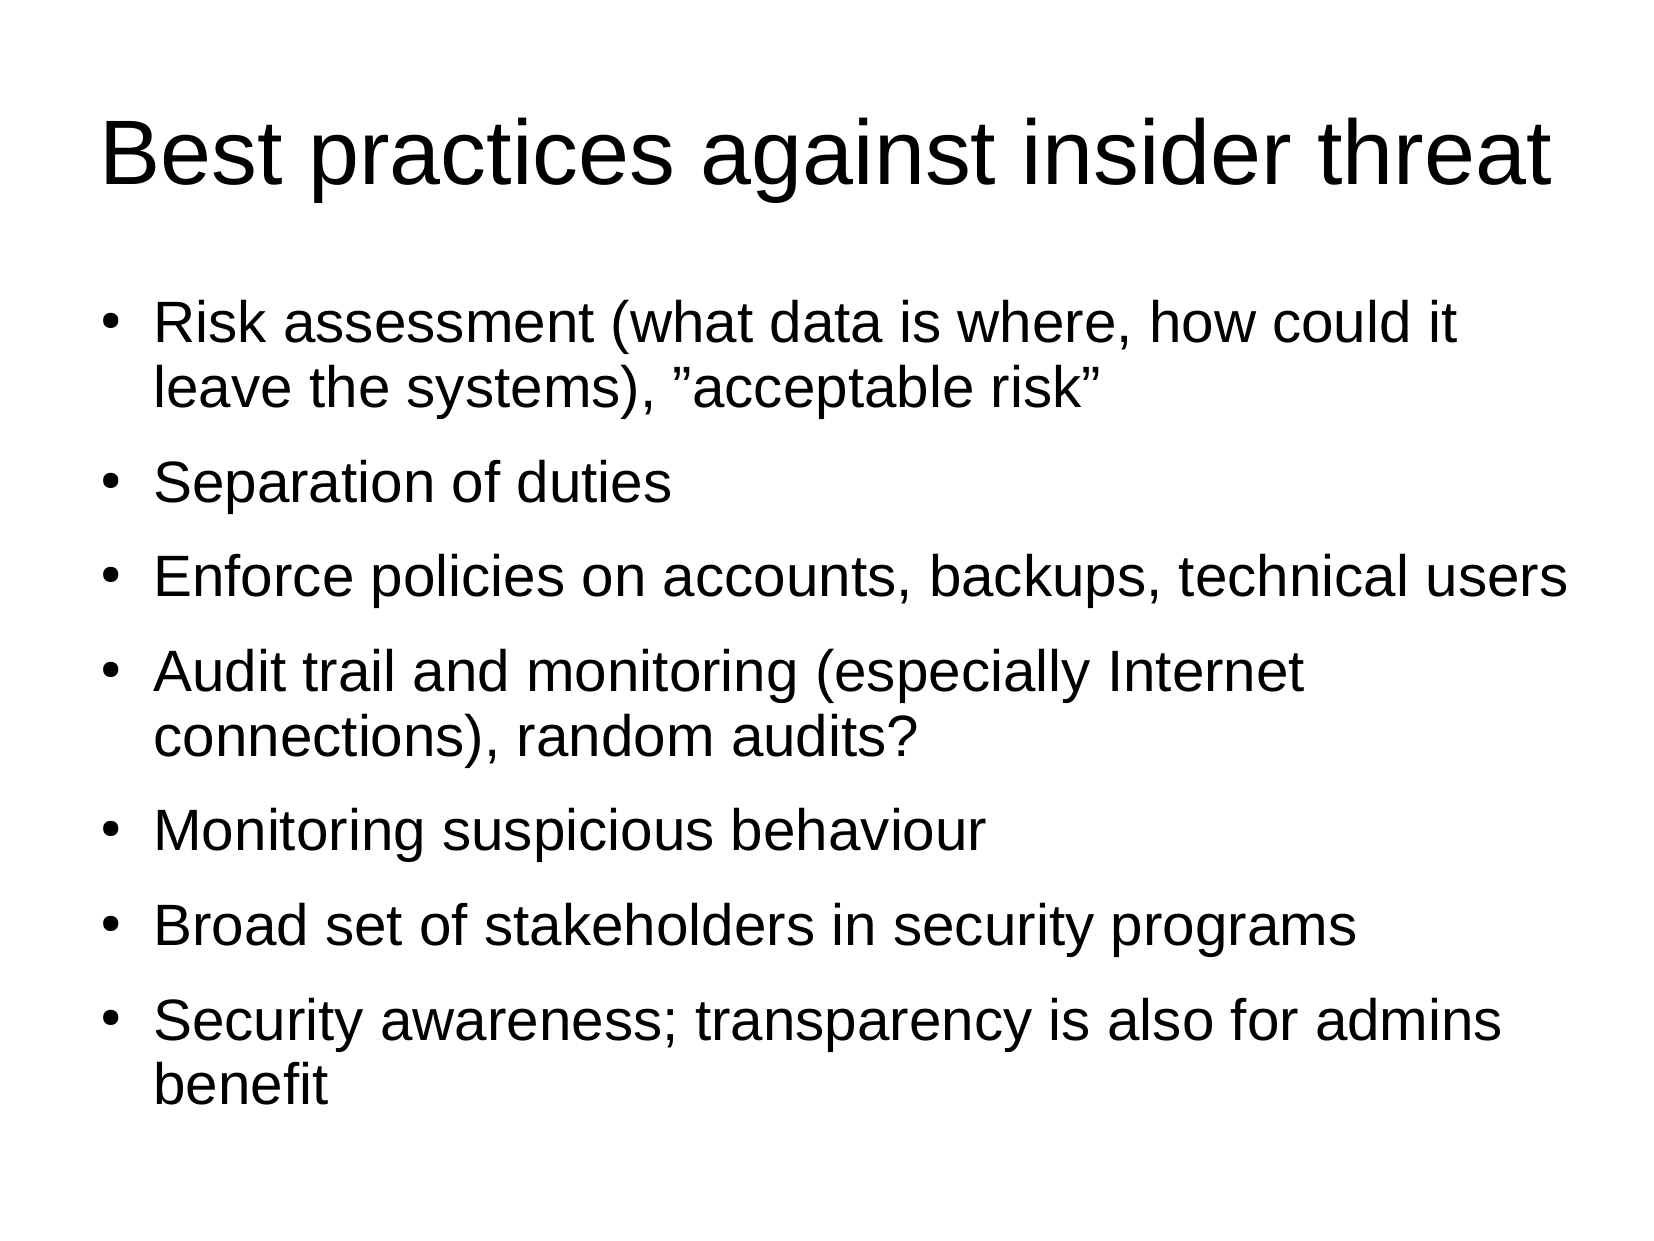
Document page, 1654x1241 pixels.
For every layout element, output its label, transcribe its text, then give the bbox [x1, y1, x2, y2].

title Best practices against insider threat [82, 49, 1571, 257]
list Risk assessment (what data is where, how could it leave the systems), ”acceptable risk” Separation of duties Enforce policies on accounts, backups, technical users Audit trail and monitoring (especially Internet connections), random audits? Monitoring suspicious behaviour Broad set of stakeholders in security programs Security awareness; transparency is also for admins benefit [82, 290, 1571, 1115]
